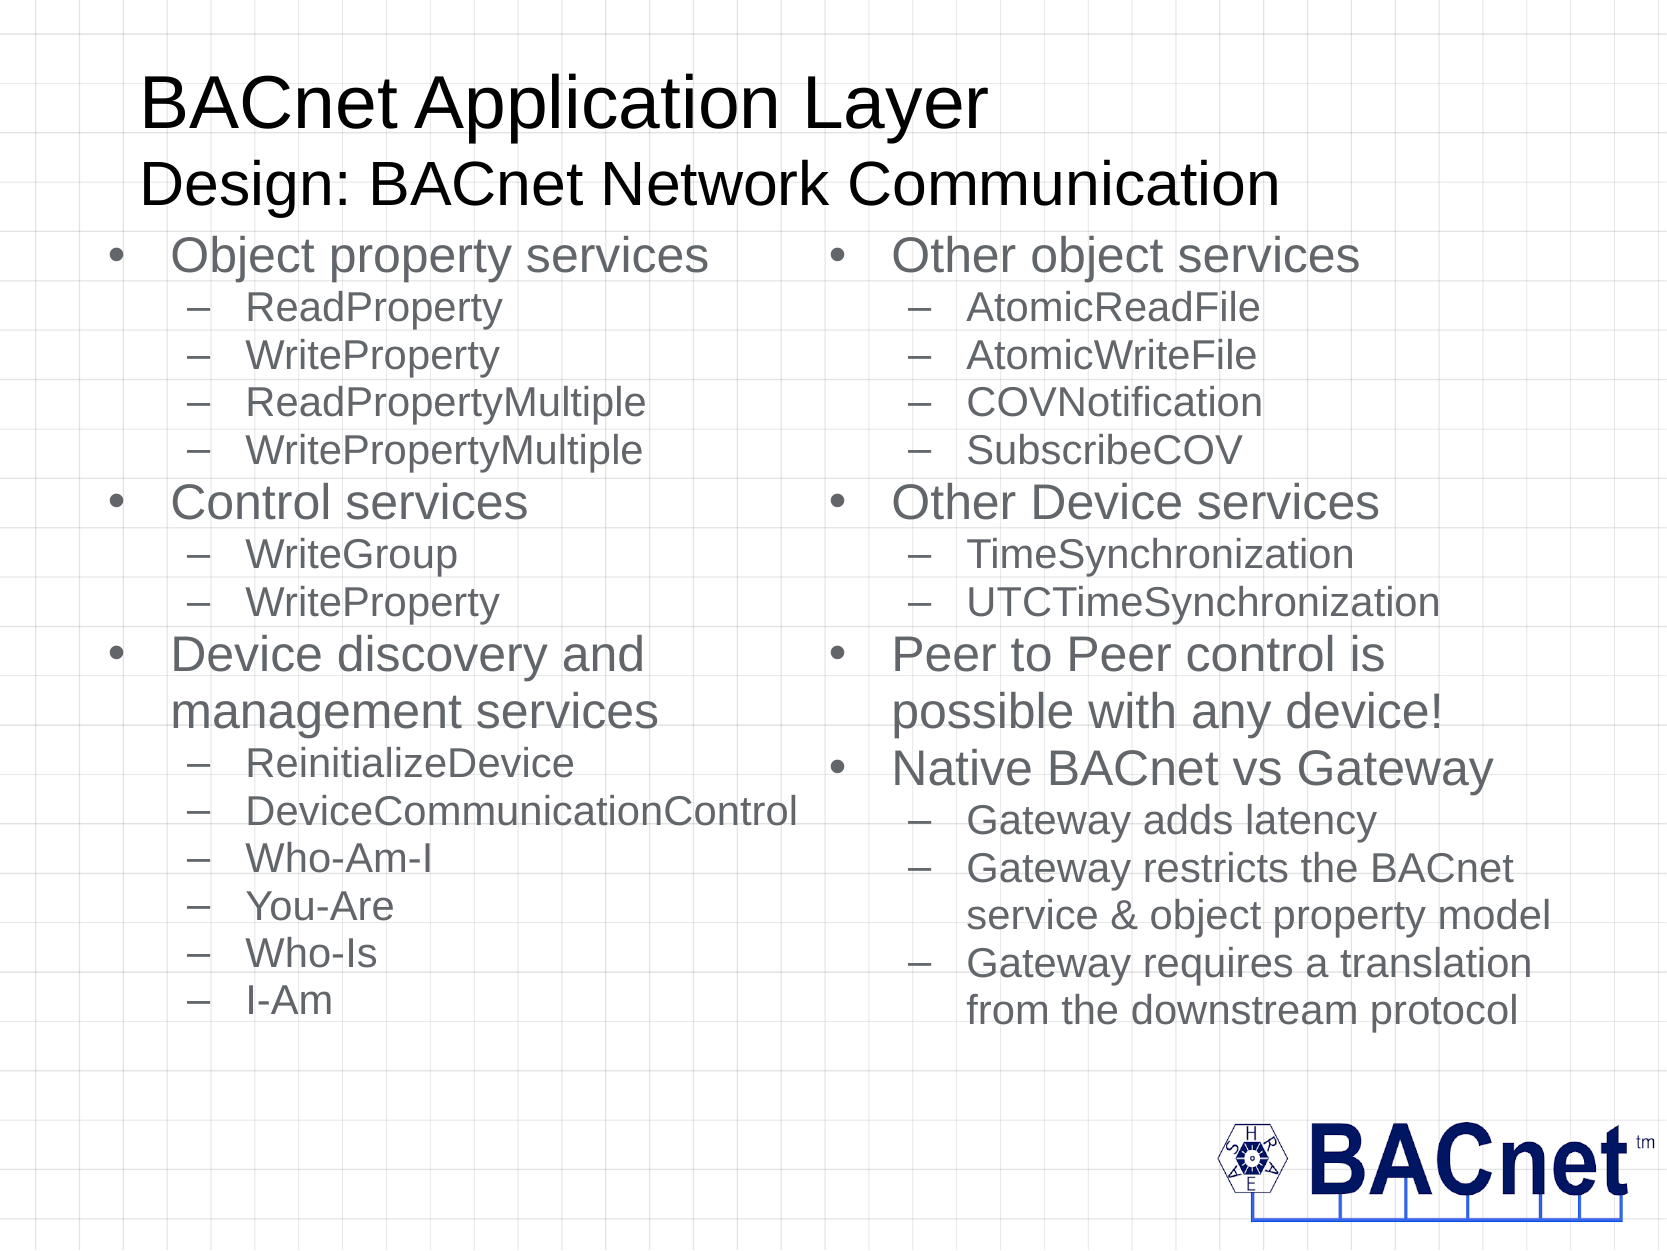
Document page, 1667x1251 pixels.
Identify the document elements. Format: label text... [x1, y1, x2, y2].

text_box Other object services AtomicReadFile AtomicWriteFile COVNotification SubscribeCOV Other Device services TimeSynchronization UTCTimeSynchronization Peer to Peer control is possible with any device! Native BACnet vs Gateway Gateway adds latency Gateway restricts the BACnet service & object property model Gateway requires a translation from the downstream protocol [801, 211, 1583, 1086]
title BACnet Application Layer Design: BACnet Network Communication [133, 47, 1630, 247]
text_box Object property services ReadProperty WriteProperty ReadPropertyMultiple WritePropertyMultiple Control services WriteGroup WriteProperty Device discovery and management services ReinitializeDevice DeviceCommunicationControl Who-Am-I You-Are Who-Is I-Am [80, 211, 801, 1086]
picture [0, 0, 1667, 1250]
